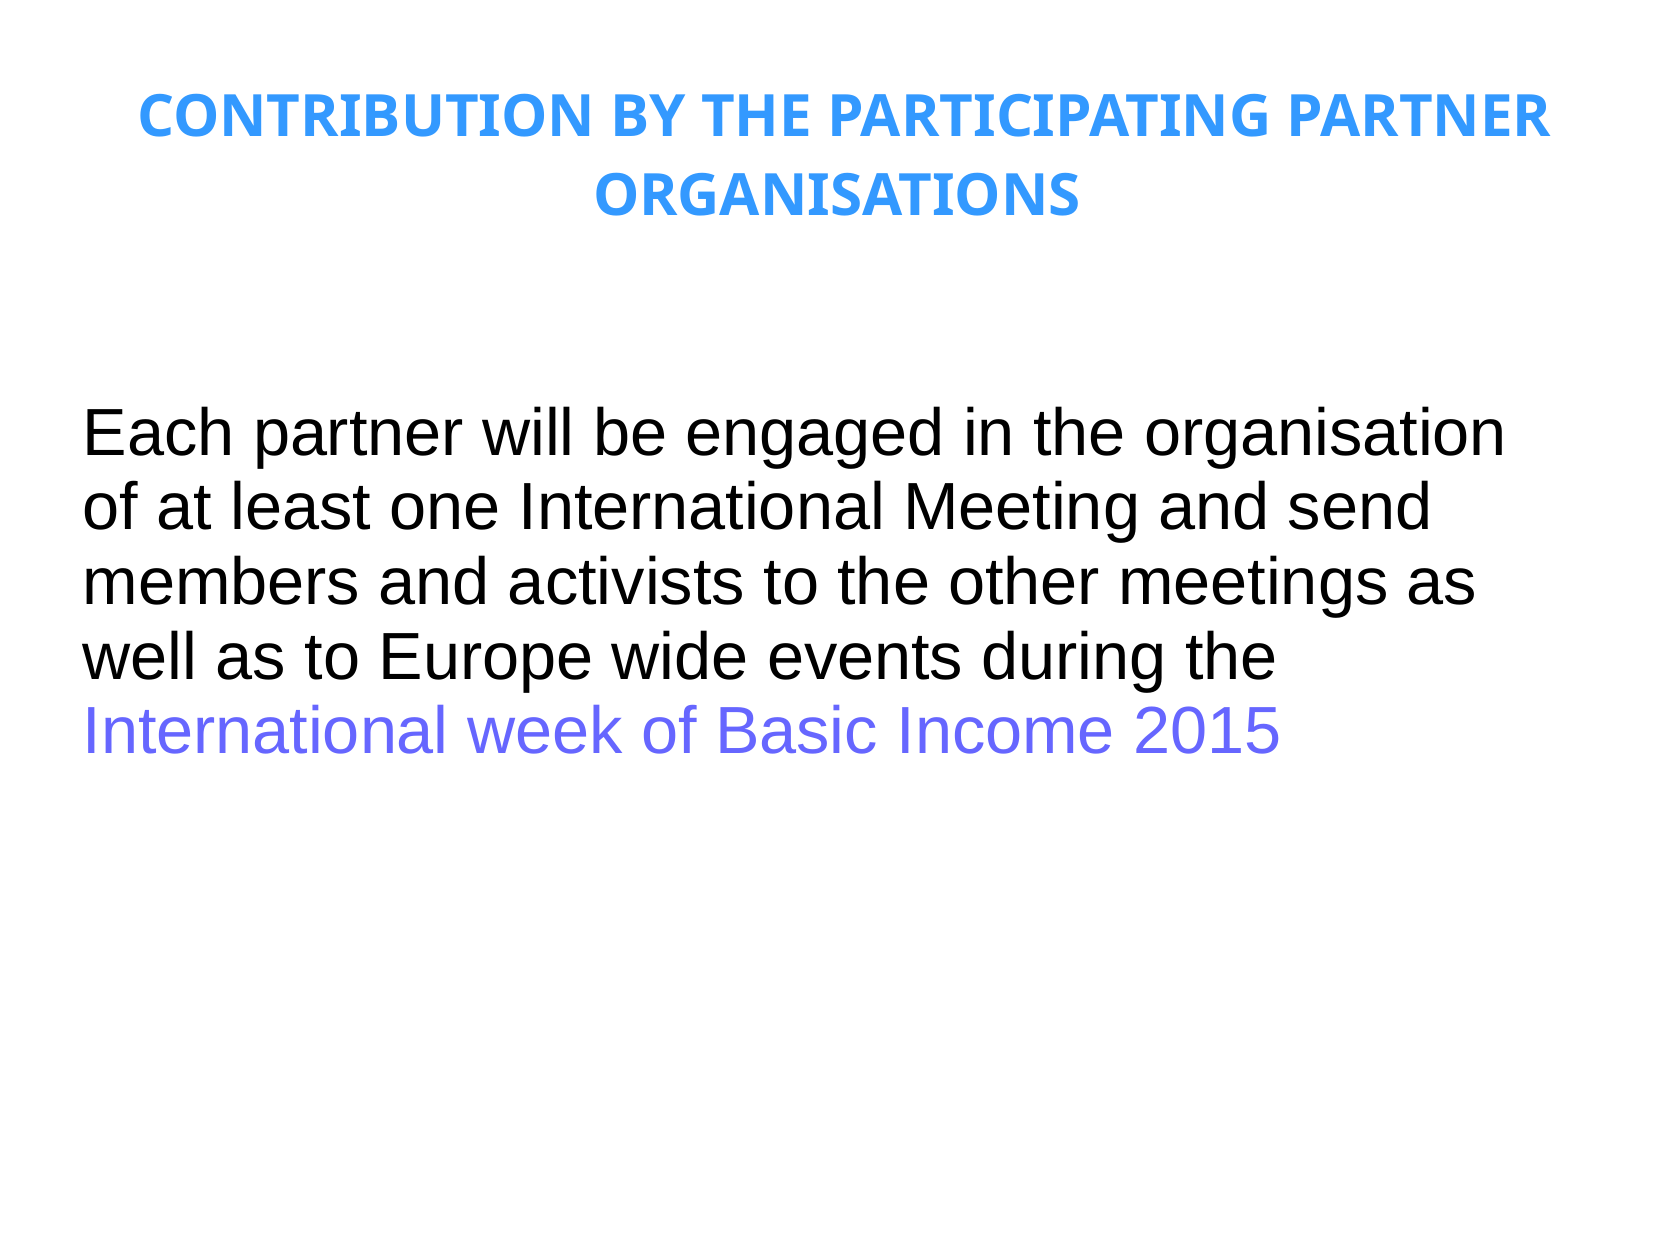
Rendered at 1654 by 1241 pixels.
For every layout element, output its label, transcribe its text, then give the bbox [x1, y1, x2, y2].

list Each partner will be engaged in the organisation of at least one International Meeting and send members and activists to the other meetings as well as to Europe wide events during the International week of Basic Income 2015 [82, 290, 1571, 1010]
title CONTRIBUTION BY THE PARTICIPATING PARTNER ORGANISATIONS [82, 49, 1571, 257]
